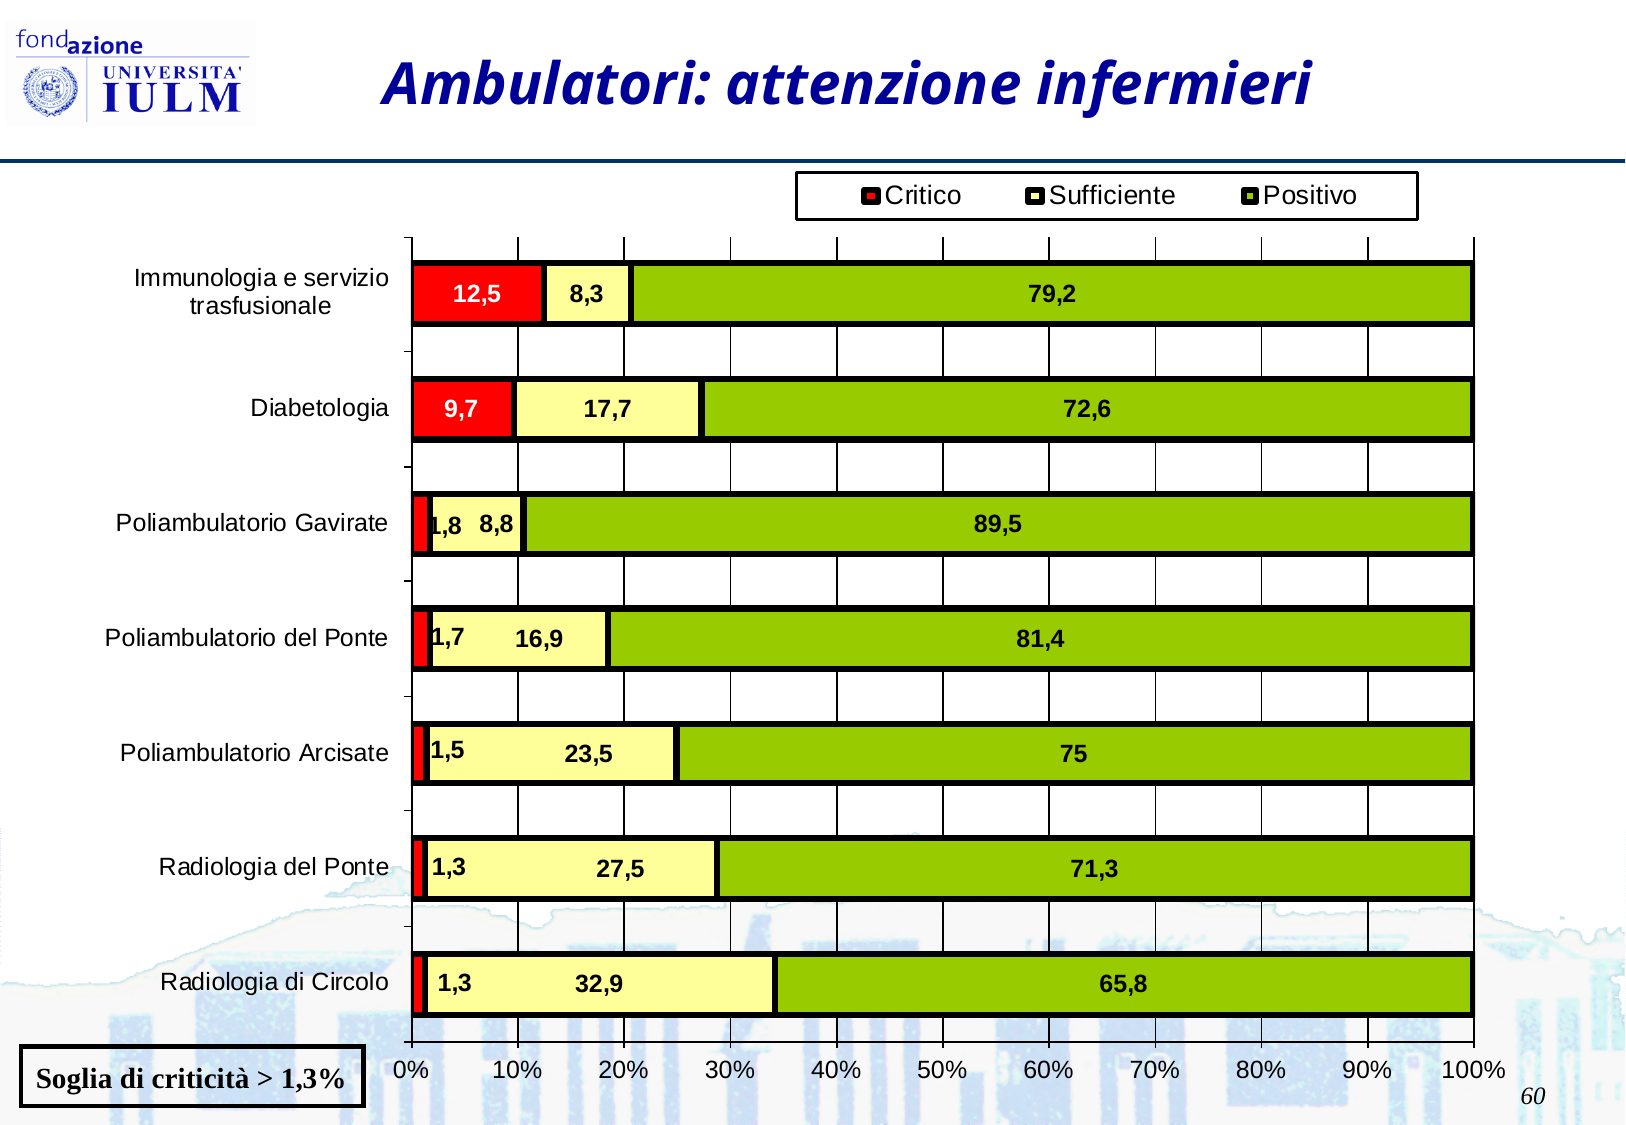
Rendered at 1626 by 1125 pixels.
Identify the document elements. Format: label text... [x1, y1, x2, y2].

text_box Soglia di criticità > 1,3% [21, 1046, 364, 1106]
picture [81, 159, 1544, 1118]
picture [5, 19, 256, 127]
text_box Ambulatori: attenzione infermieri [304, 18, 1392, 144]
